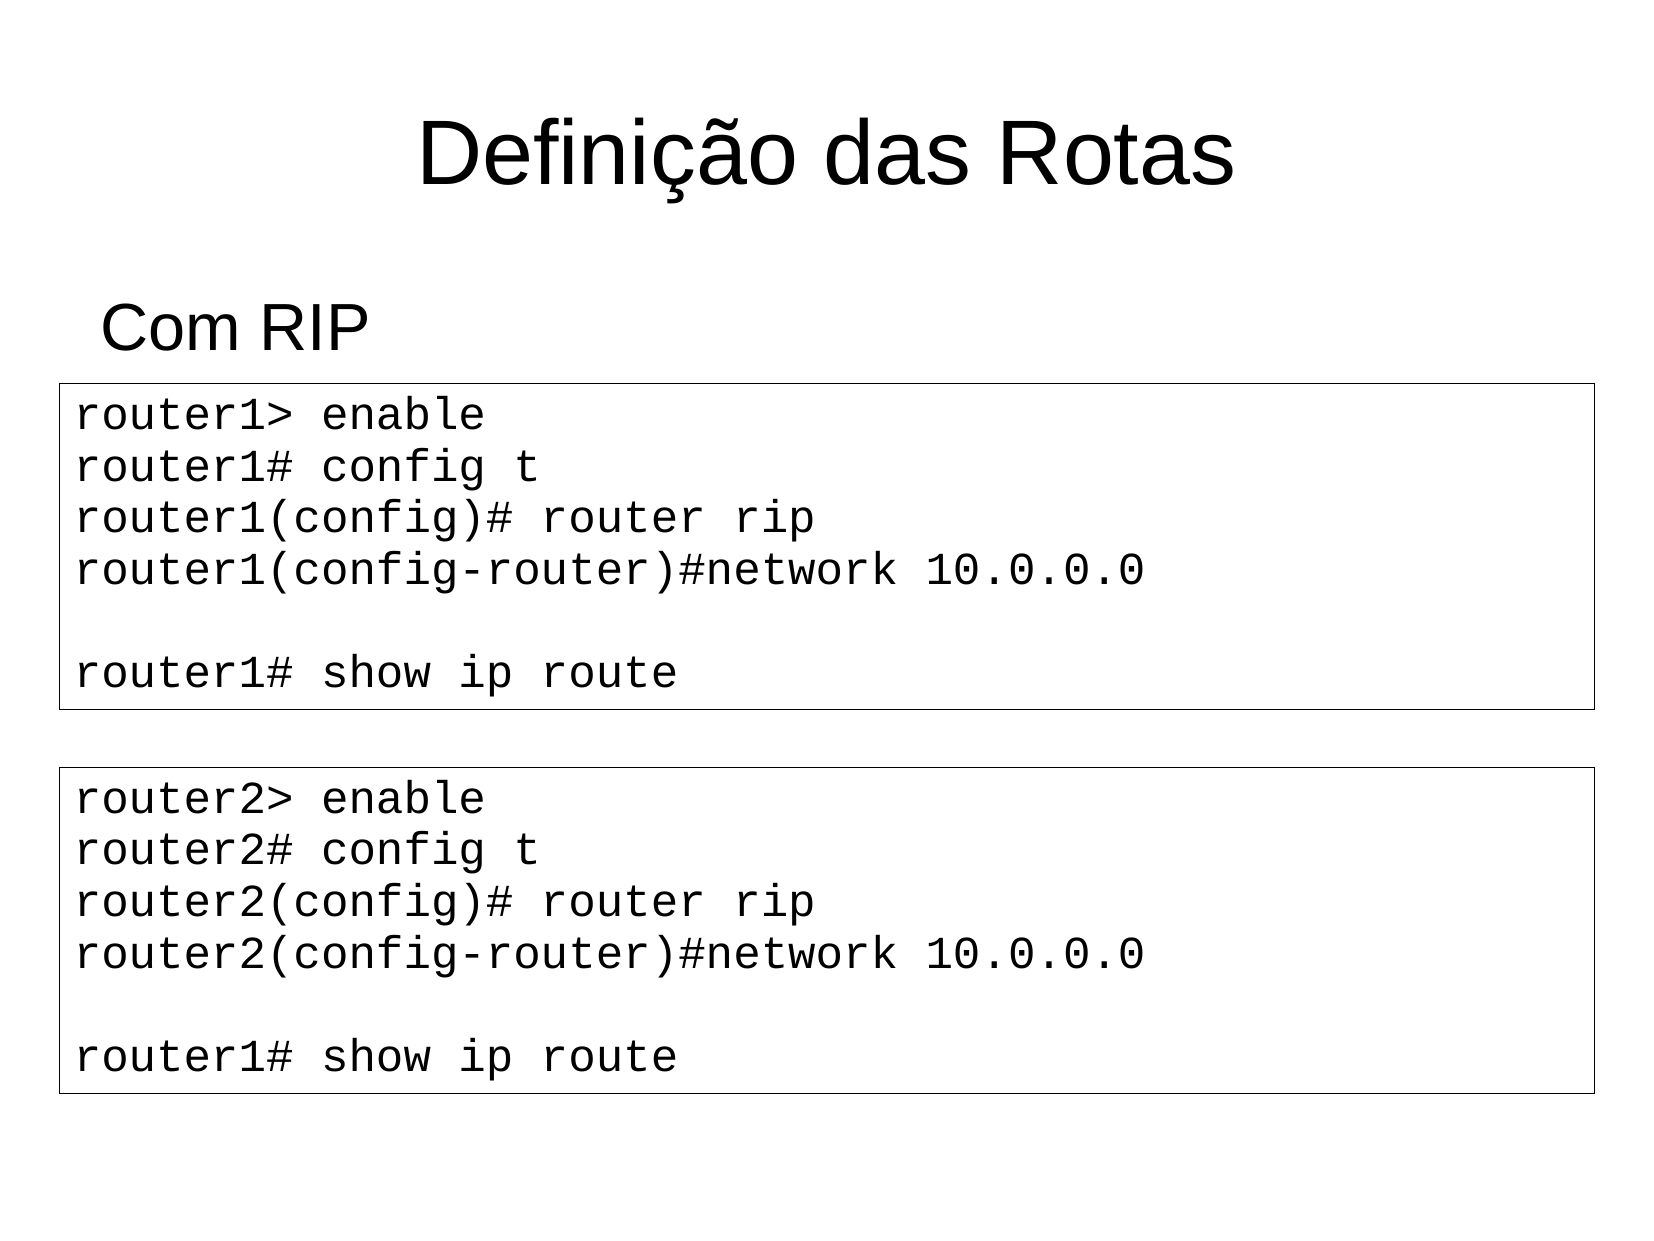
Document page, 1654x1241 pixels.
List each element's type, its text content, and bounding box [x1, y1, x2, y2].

text_box router2> enable router2# config t router2(config)# router rip router2(config-router)#network 10.0.0.0 router1# show ip route [59, 767, 1595, 1076]
title Definição das Rotas [82, 56, 1571, 250]
list Com RIP [82, 290, 1571, 383]
text_box router1> enable router1# config t router1(config)# router rip router1(config-router)#network 10.0.0.0 router1# show ip route [59, 383, 1595, 692]
